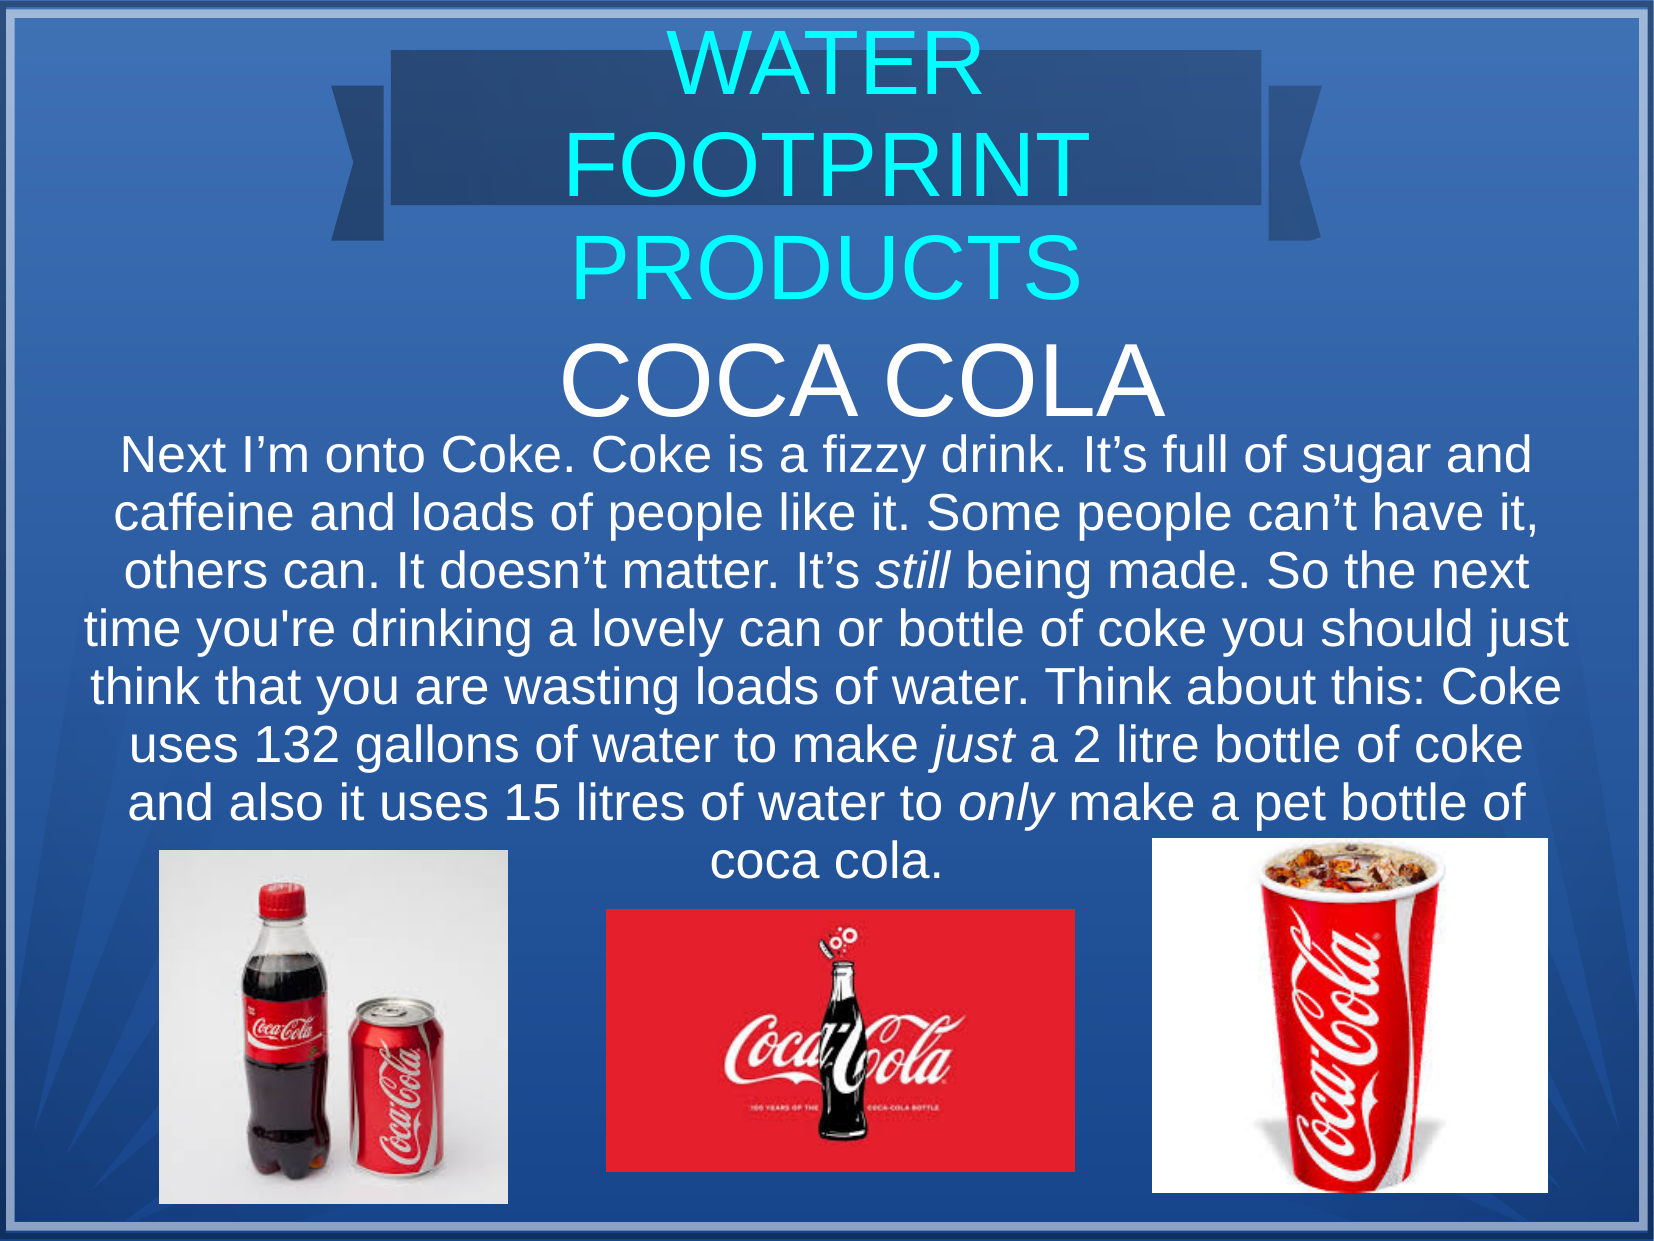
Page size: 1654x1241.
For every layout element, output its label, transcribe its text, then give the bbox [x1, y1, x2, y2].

picture [159, 850, 508, 1204]
list Next I’m onto Coke. Coke is a fizzy drink. It’s full of sugar and caffeine and loads of people like it. Some people can’t have it, others can. It doesn’t matter. It’s still being made. So the next time you're drinking a lovely can or bottle of coke you should just think that you are wasting loads of water. Think about this: Coke uses 132 gallons of water to make just a 2 litre bottle of coke and also it uses 15 litres of water to only make a pet bottle of coca cola. [82, 425, 1571, 886]
title WATER FOOTPRINT PRODUCTS [389, 11, 1264, 319]
picture [606, 909, 1075, 1172]
list COCA COLA [82, 322, 1571, 425]
picture [1152, 838, 1548, 1193]
